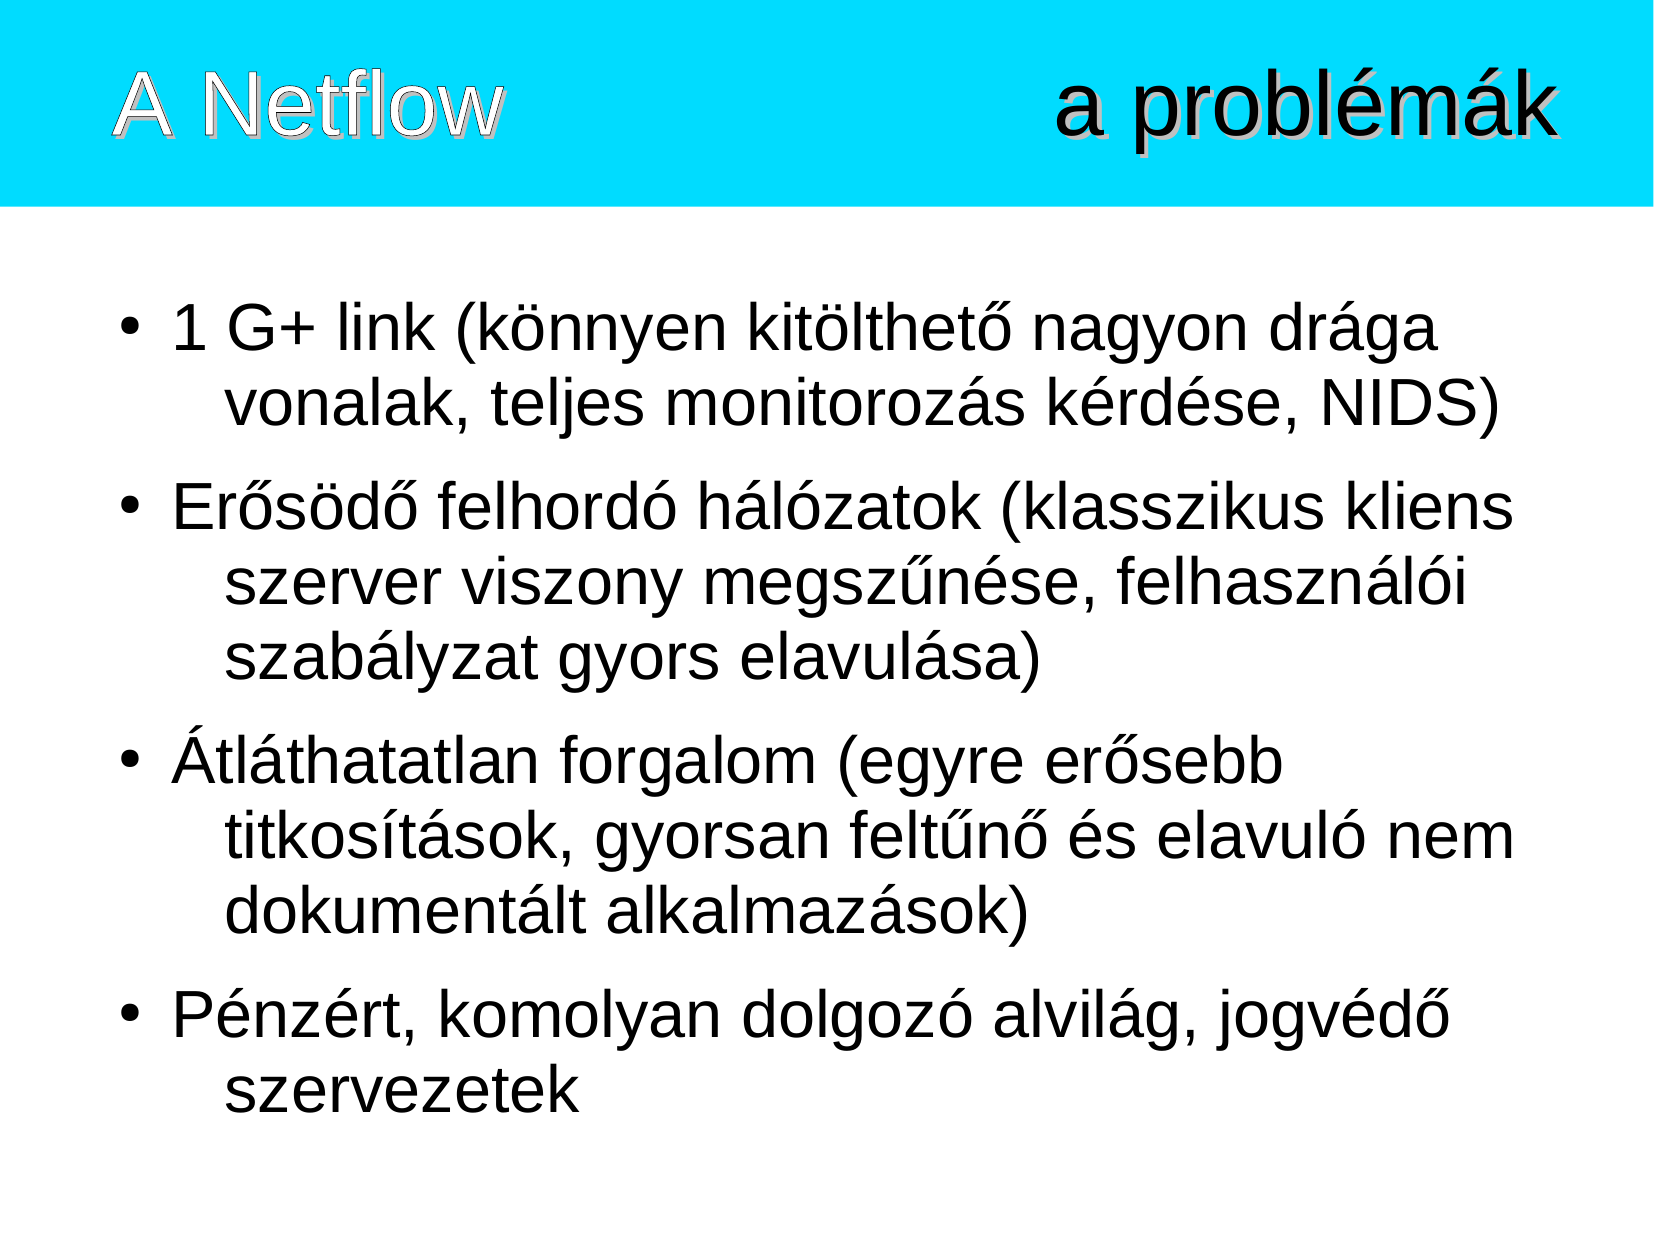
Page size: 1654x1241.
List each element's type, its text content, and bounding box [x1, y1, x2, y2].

list 1 G+ link (könnyen kitölthető nagyon drága vonalak, teljes monitorozás kérdése, NIDS) Erősödő felhordó hálózatok (klasszikus kliens szerver viszony megszűnése, felhasználói szabályzat gyors elavulása) Átláthatatlan forgalom (egyre erősebb titkosítások, gyorsan feltűnő és elavuló nem dokumentált alkalmazások) Pénzért, komolyan dolgozó alvilág, jogvédő szervezetek [82, 290, 1571, 1127]
title A Netflow a problémák [0, 0, 1654, 207]
